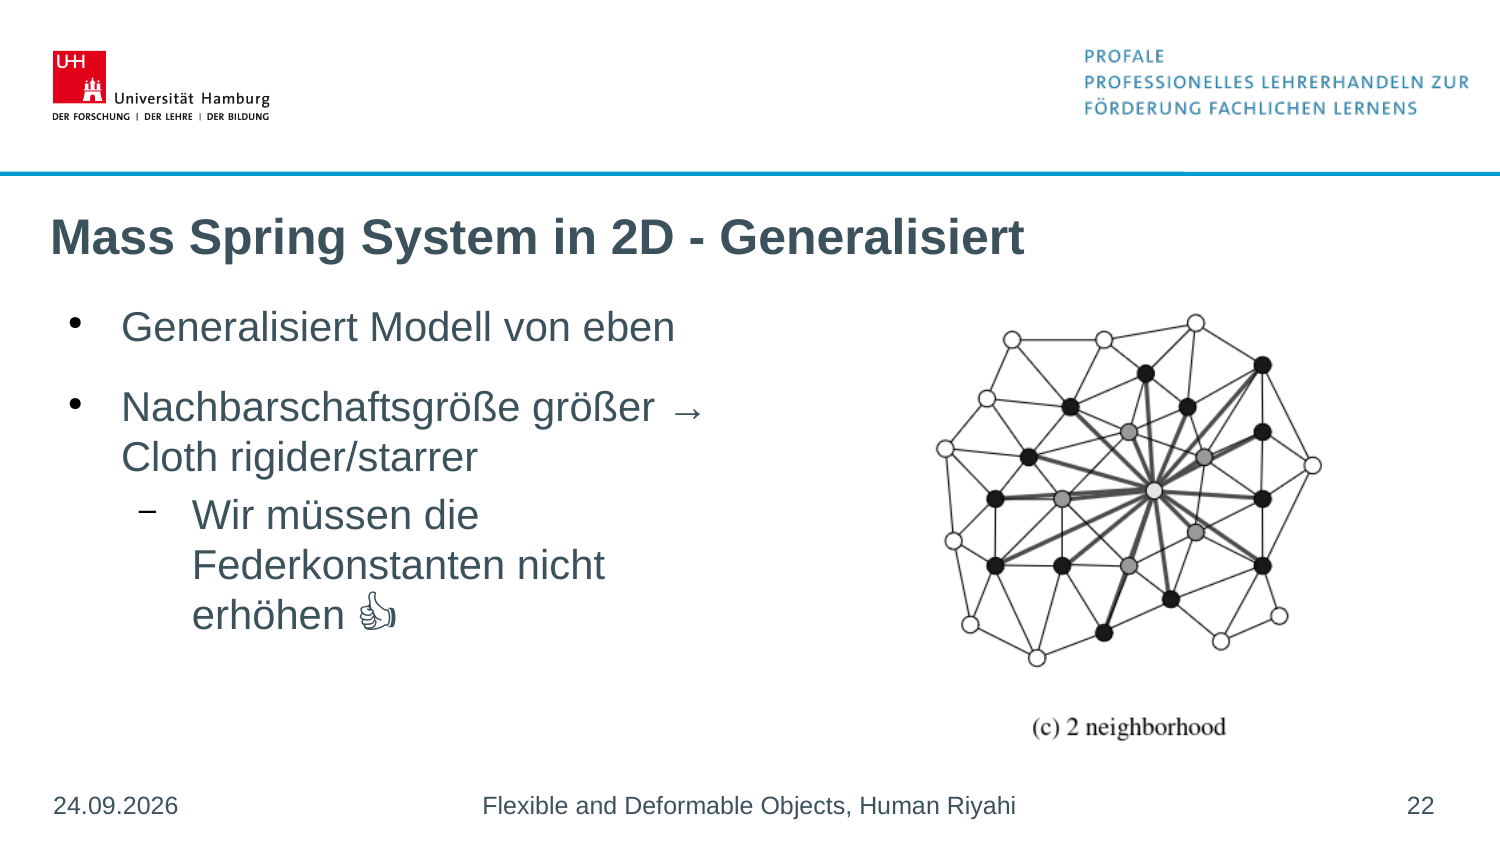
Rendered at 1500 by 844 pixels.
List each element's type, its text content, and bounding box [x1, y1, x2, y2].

picture [0, 0, 322, 147]
text_box <number> [1084, 781, 1435, 827]
text_box Flexible and Deformable Objects, Human Riyahi [454, 782, 1046, 827]
title Mass Spring System in 2D - Generalisiert [35, 197, 1436, 280]
picture [1085, 48, 1469, 115]
list Generalisiert Modell von eben Nachbarschaftsgröße größer → Cloth rigider/starrer Wir müssen die Federkonstanten nicht erhöhen 👍 [35, 292, 798, 765]
text_box 08.07.2026 [53, 782, 404, 827]
picture [914, 279, 1332, 762]
